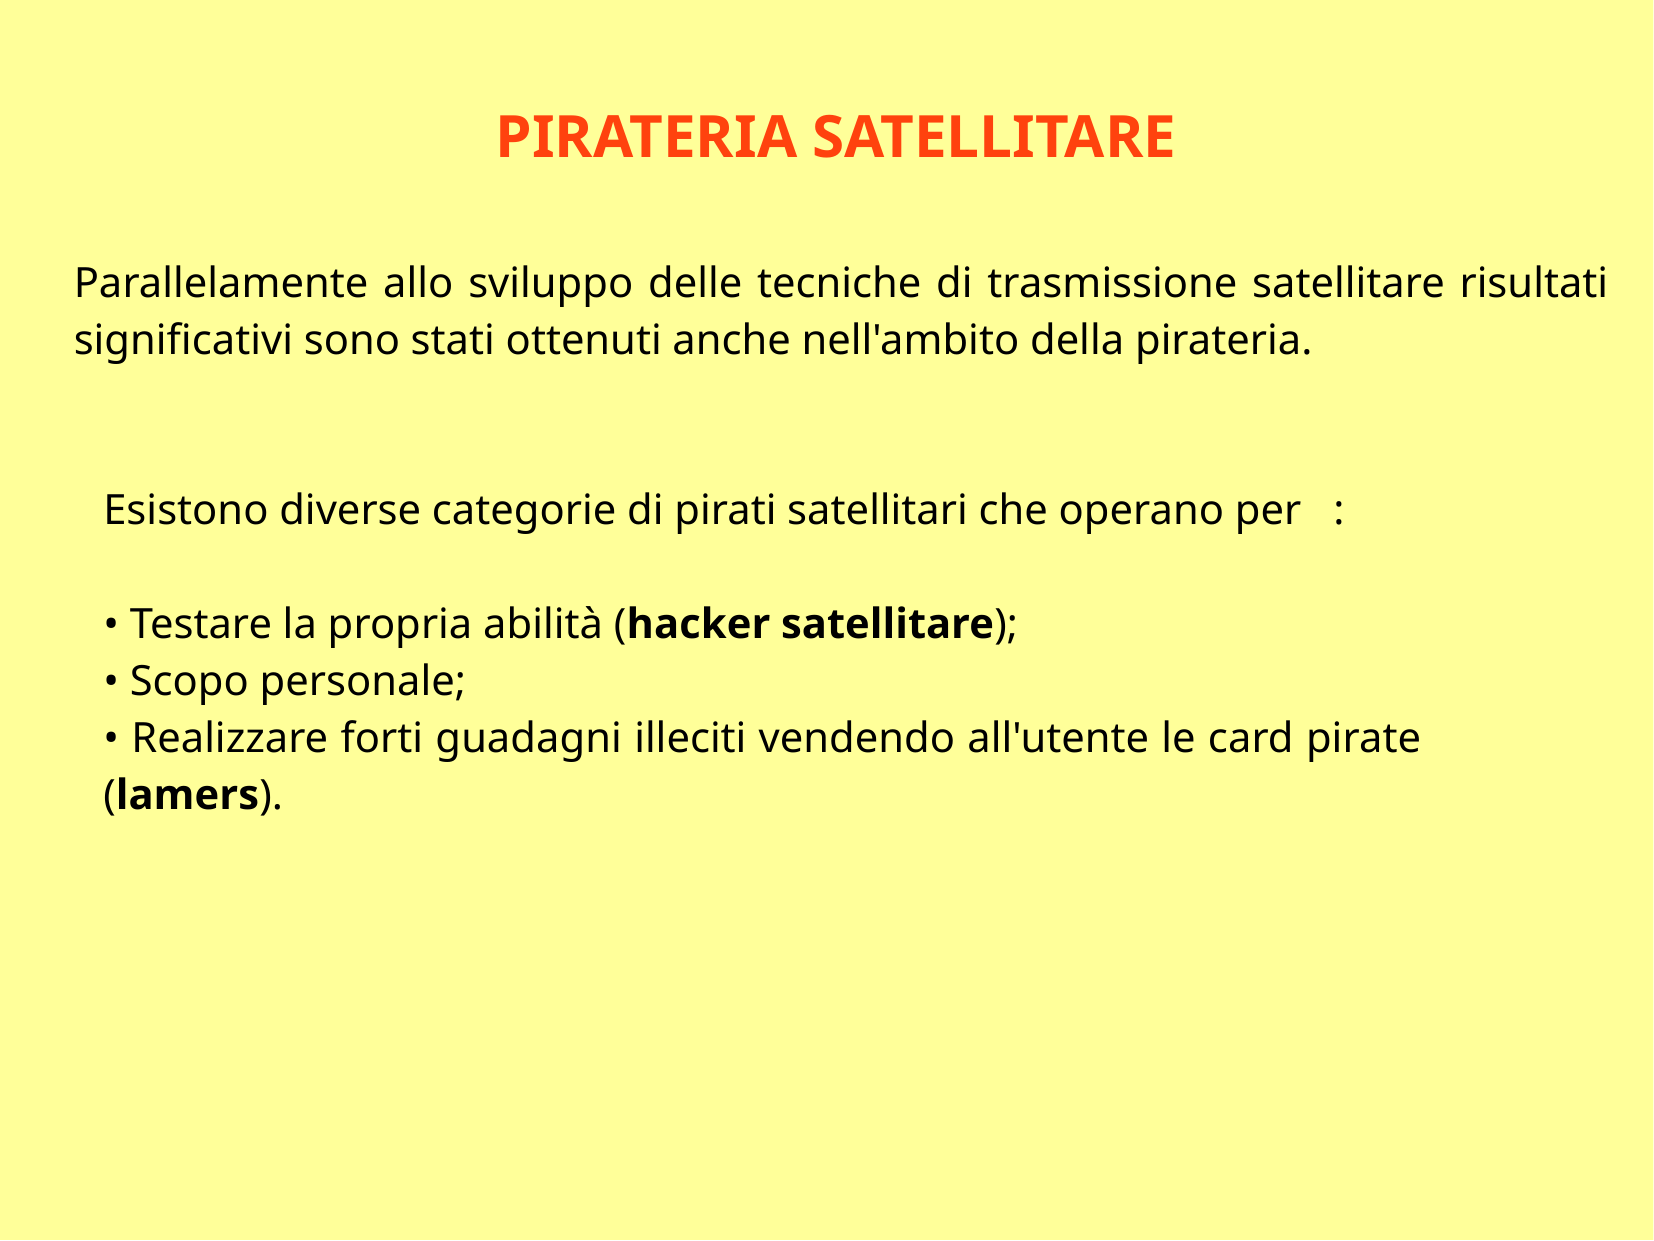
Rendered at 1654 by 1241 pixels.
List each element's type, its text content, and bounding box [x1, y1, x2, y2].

text_box Esistono diverse categorie di pirati satellitari che operano per : • Testare la propria abilità (hacker satellitare); • Scopo personale; • Realizzare forti guadagni illeciti vendendo all'utente le card pirate (lamers). [88, 472, 1536, 1034]
text_box PIRATERIA SATELLITARE [343, 88, 1329, 190]
text_box Parallelamente allo sviluppo delle tecniche di trasmissione satellitare risultati significativi sono stati ottenuti anche nell'ambito della pirateria. [59, 194, 1625, 443]
